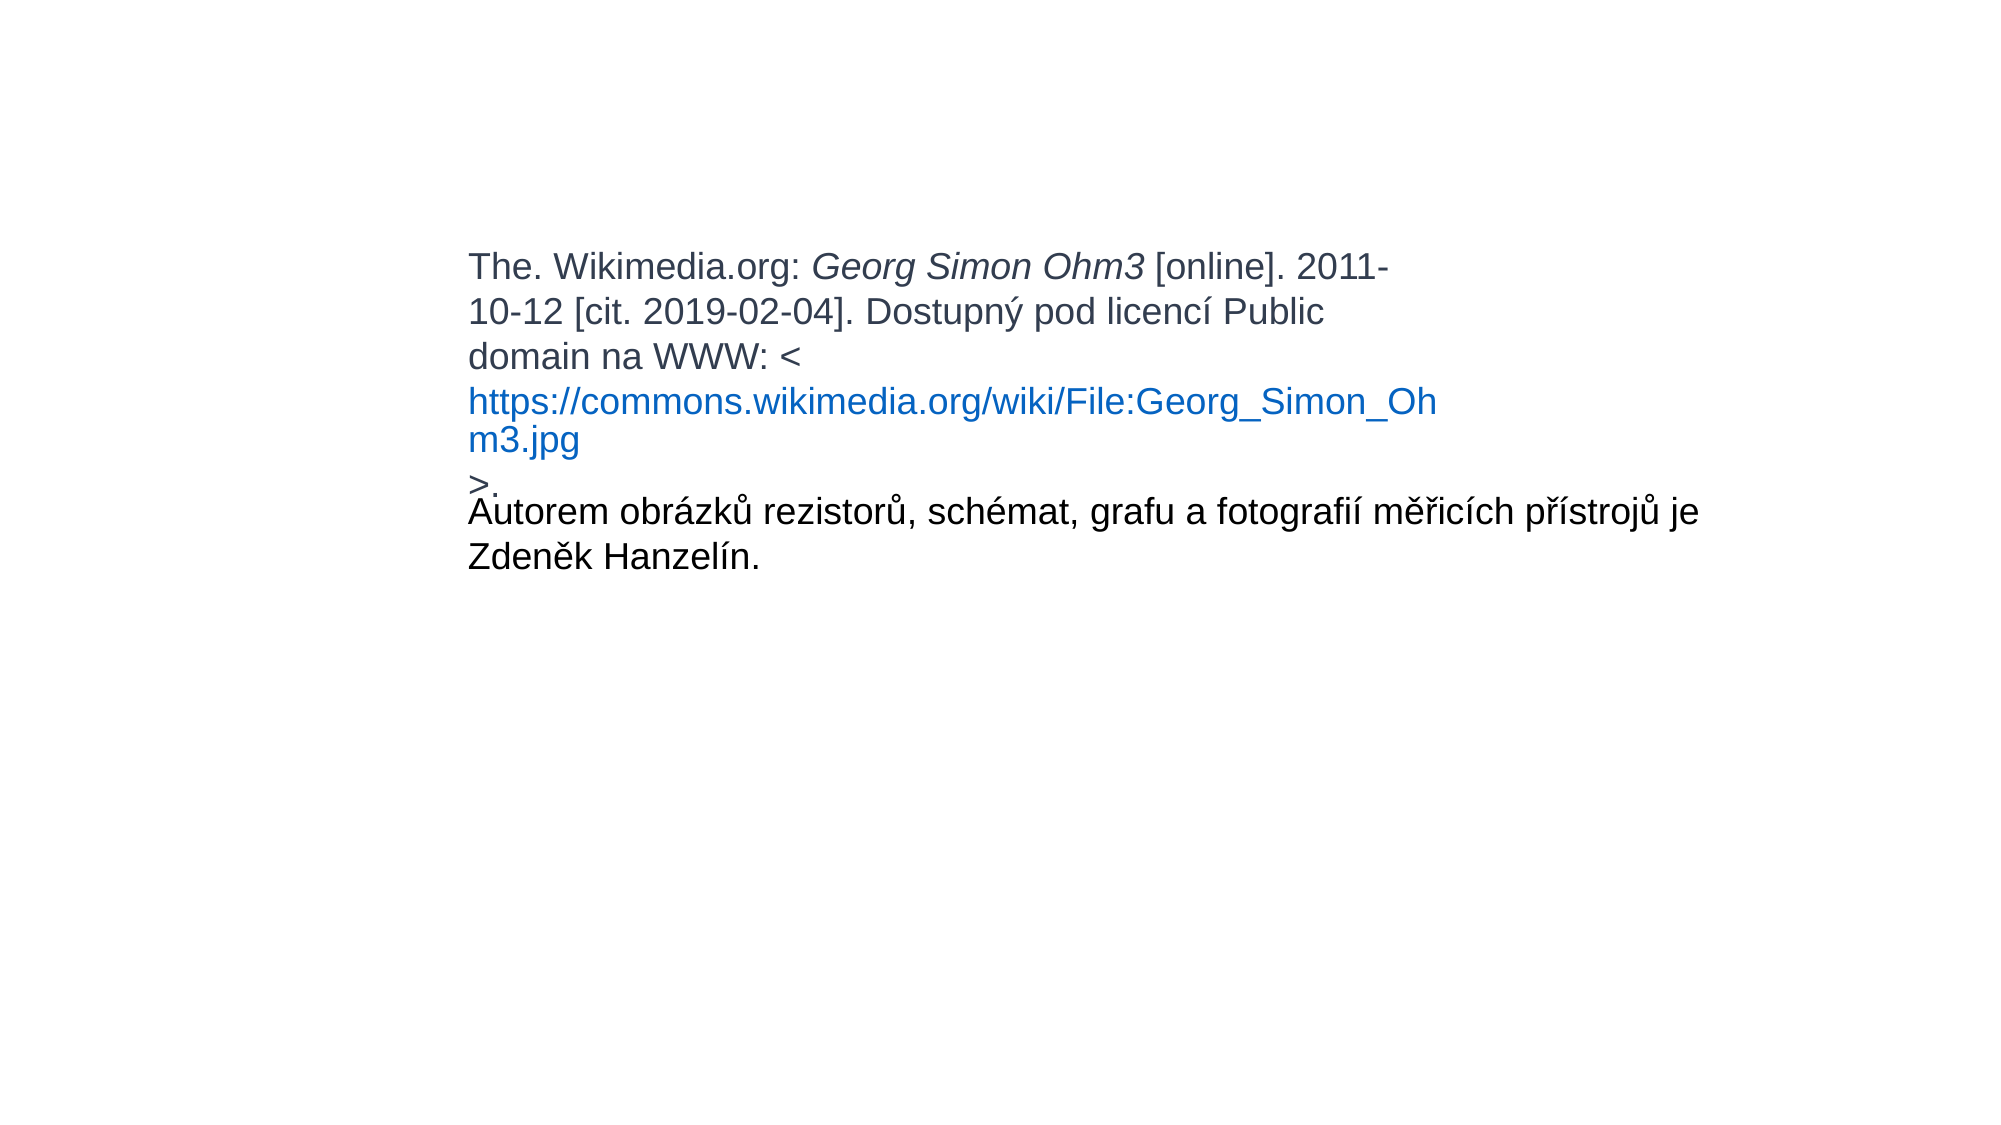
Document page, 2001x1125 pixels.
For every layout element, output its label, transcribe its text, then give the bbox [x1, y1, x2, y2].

text_box The. Wikimedia.org: Georg Simon Ohm3 [online]. 2011-10-12 [cit. 2019-02-04]. Dostupný pod licencí Public domain na WWW: <https://commons.wikimedia.org/wiki/File:Georg_Simon_Ohm3.jpg>. [453, 234, 1454, 475]
text_box Autorem obrázků rezistorů, schémat, grafu a fotografií měřicích přístrojů je Zdeněk Hanzelín. [453, 479, 1807, 585]
